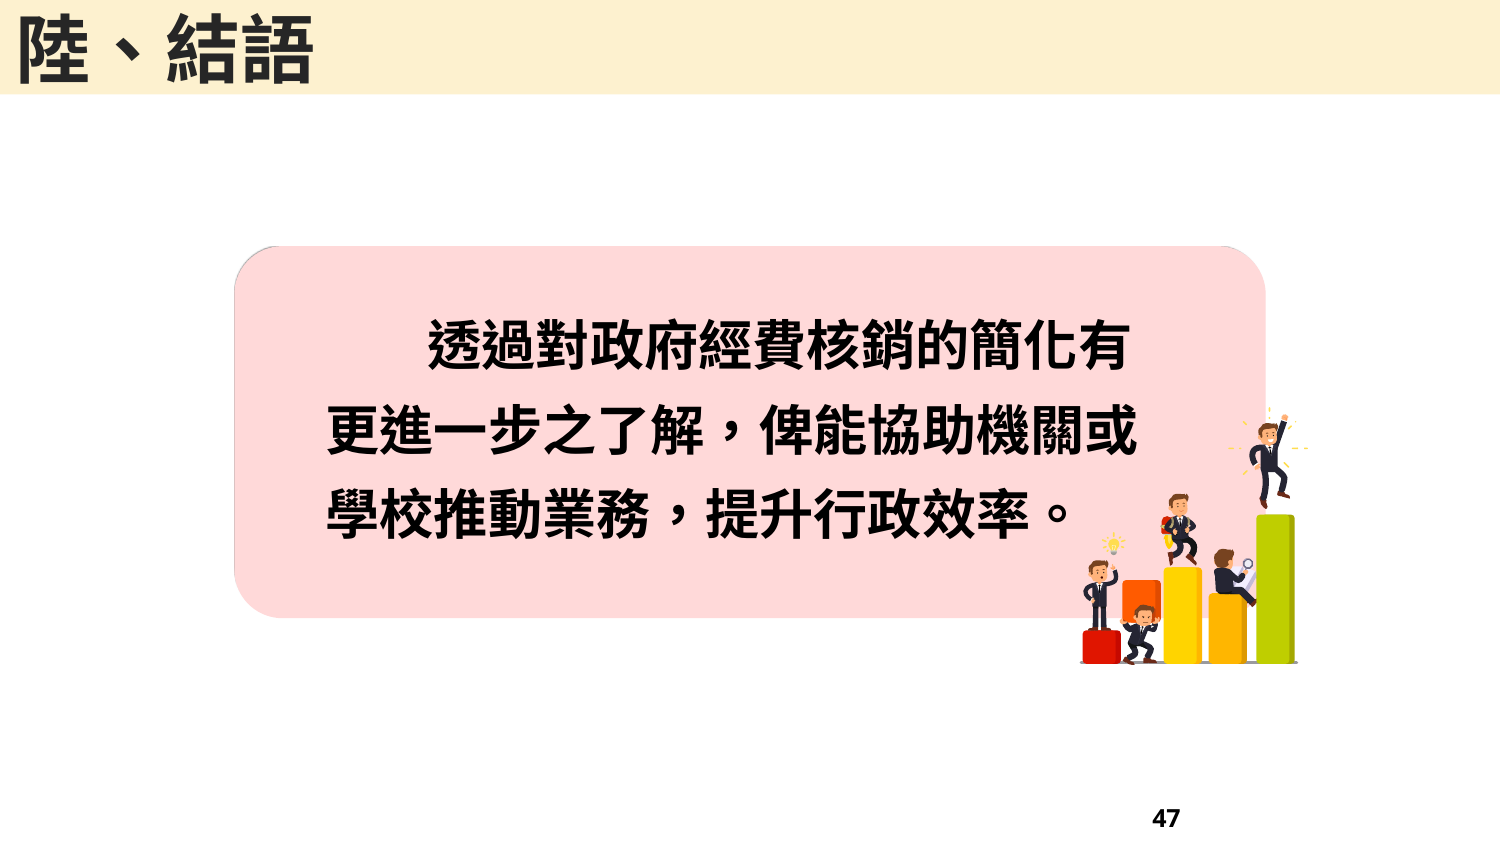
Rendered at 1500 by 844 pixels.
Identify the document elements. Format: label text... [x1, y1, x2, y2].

text_box 46 [1137, 671, 1498, 844]
text_box [234, 246, 1299, 665]
text_box 陸、結語 [0, 0, 1500, 95]
text_box [1283, 462, 1290, 468]
text_box 透過對政府經費核銷的簡化有 更進一步之了解，俾能協助機關或 學校推動業務，提升行政效率。 [310, 284, 1190, 613]
